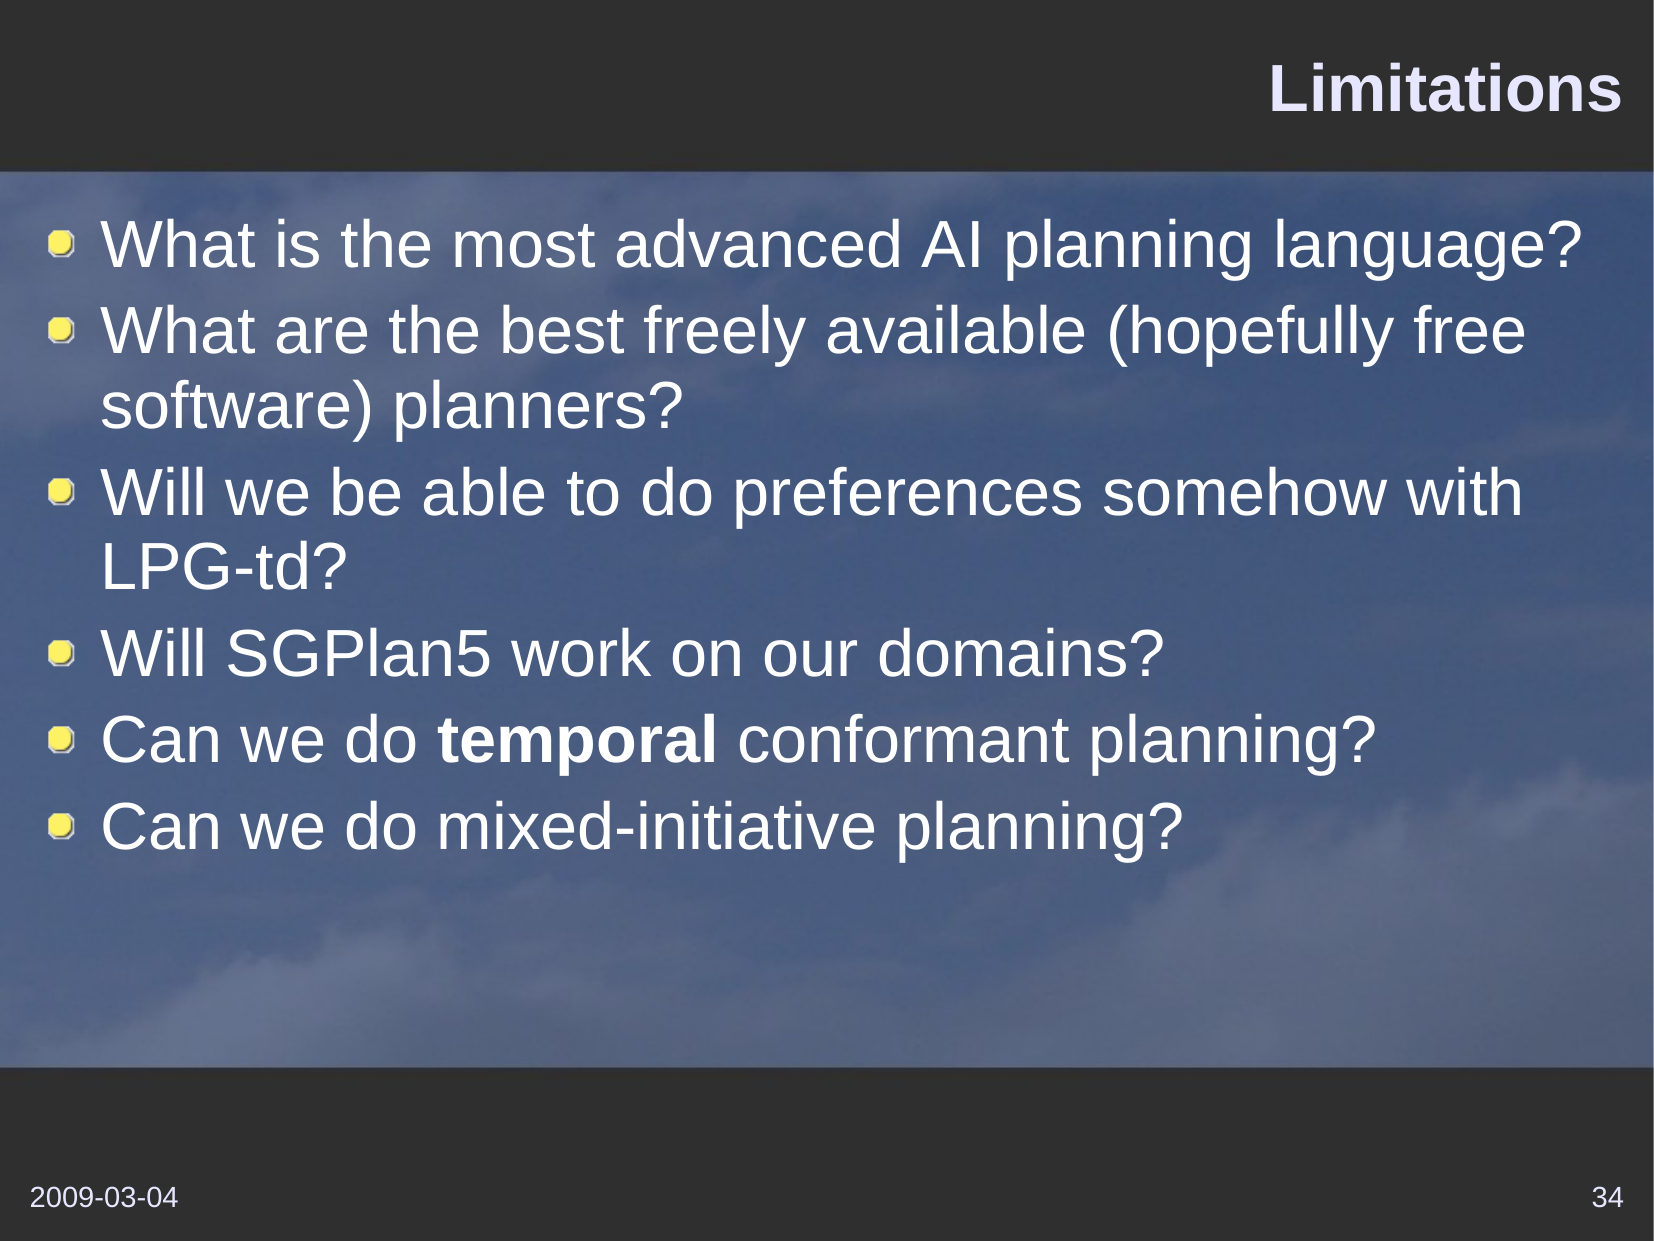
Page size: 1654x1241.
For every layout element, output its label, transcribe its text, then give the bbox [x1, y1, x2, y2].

list What is the most advanced AI planning language? What are the best freely available (hopefully free software) planners? Will we be able to do preferences somehow with LPG-td? Will SGPlan5 work on our domains? Can we do temporal conformant planning? Can we do mixed-initiative planning? [29, 206, 1625, 1019]
title Limitations [29, 36, 1625, 141]
picture [0, 0, 1654, 1241]
